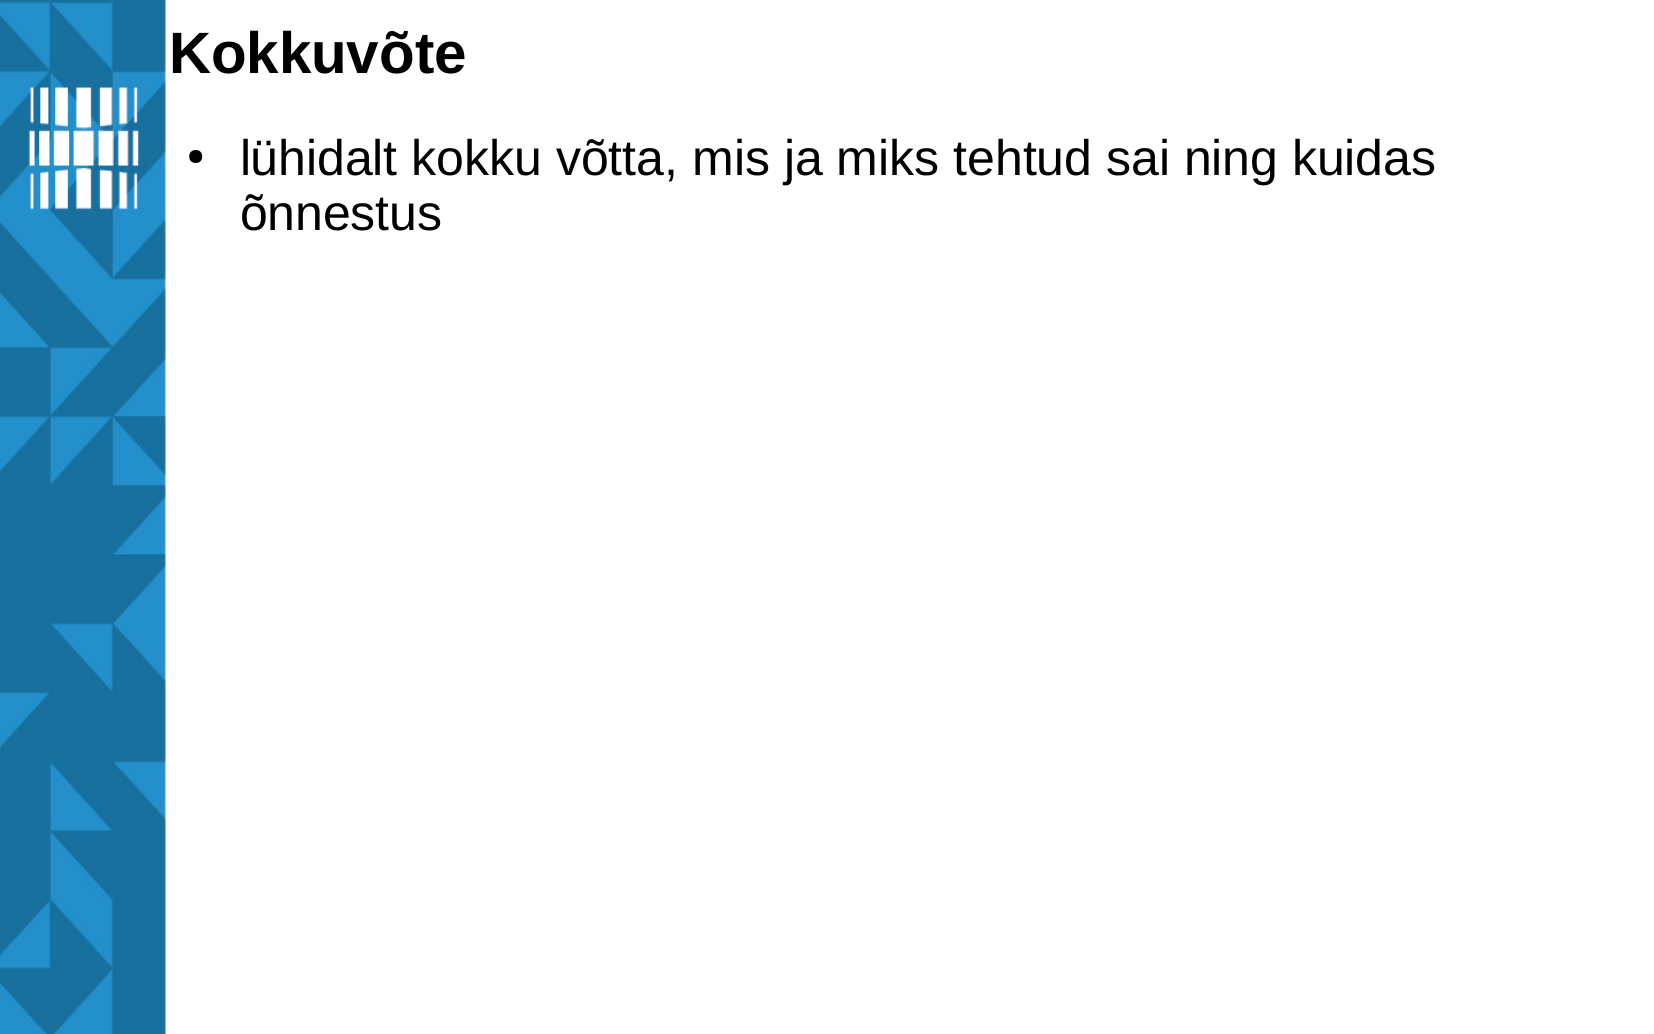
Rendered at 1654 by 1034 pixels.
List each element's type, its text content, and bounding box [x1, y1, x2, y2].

list lühidalt kokku võtta, mis ja miks tehtud sai ning kuidas õnnestus [169, 129, 1630, 997]
title Kokkuvõte [169, 11, 1571, 95]
